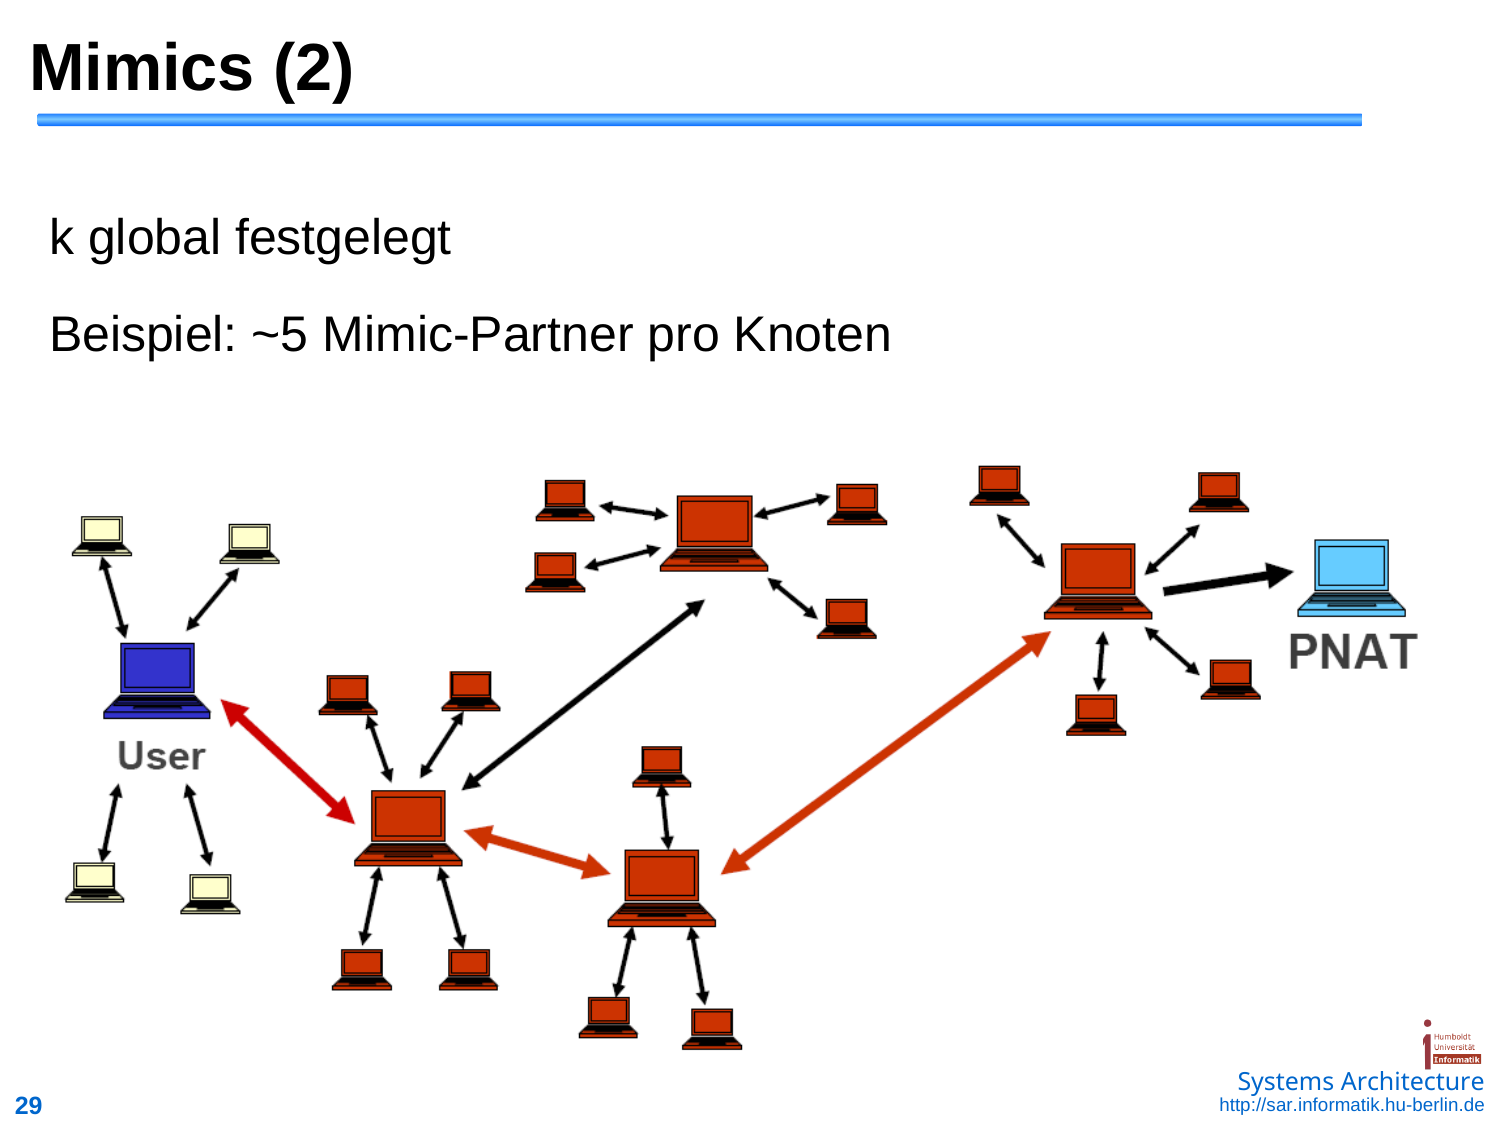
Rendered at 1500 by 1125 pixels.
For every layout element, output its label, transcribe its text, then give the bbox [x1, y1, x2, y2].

title Mimics (2) [29, 19, 1500, 115]
list k global festgelegt Beispiel: ~5 Mimic-Partner pro Knoten [34, 174, 1452, 342]
picture [59, 462, 1483, 1071]
